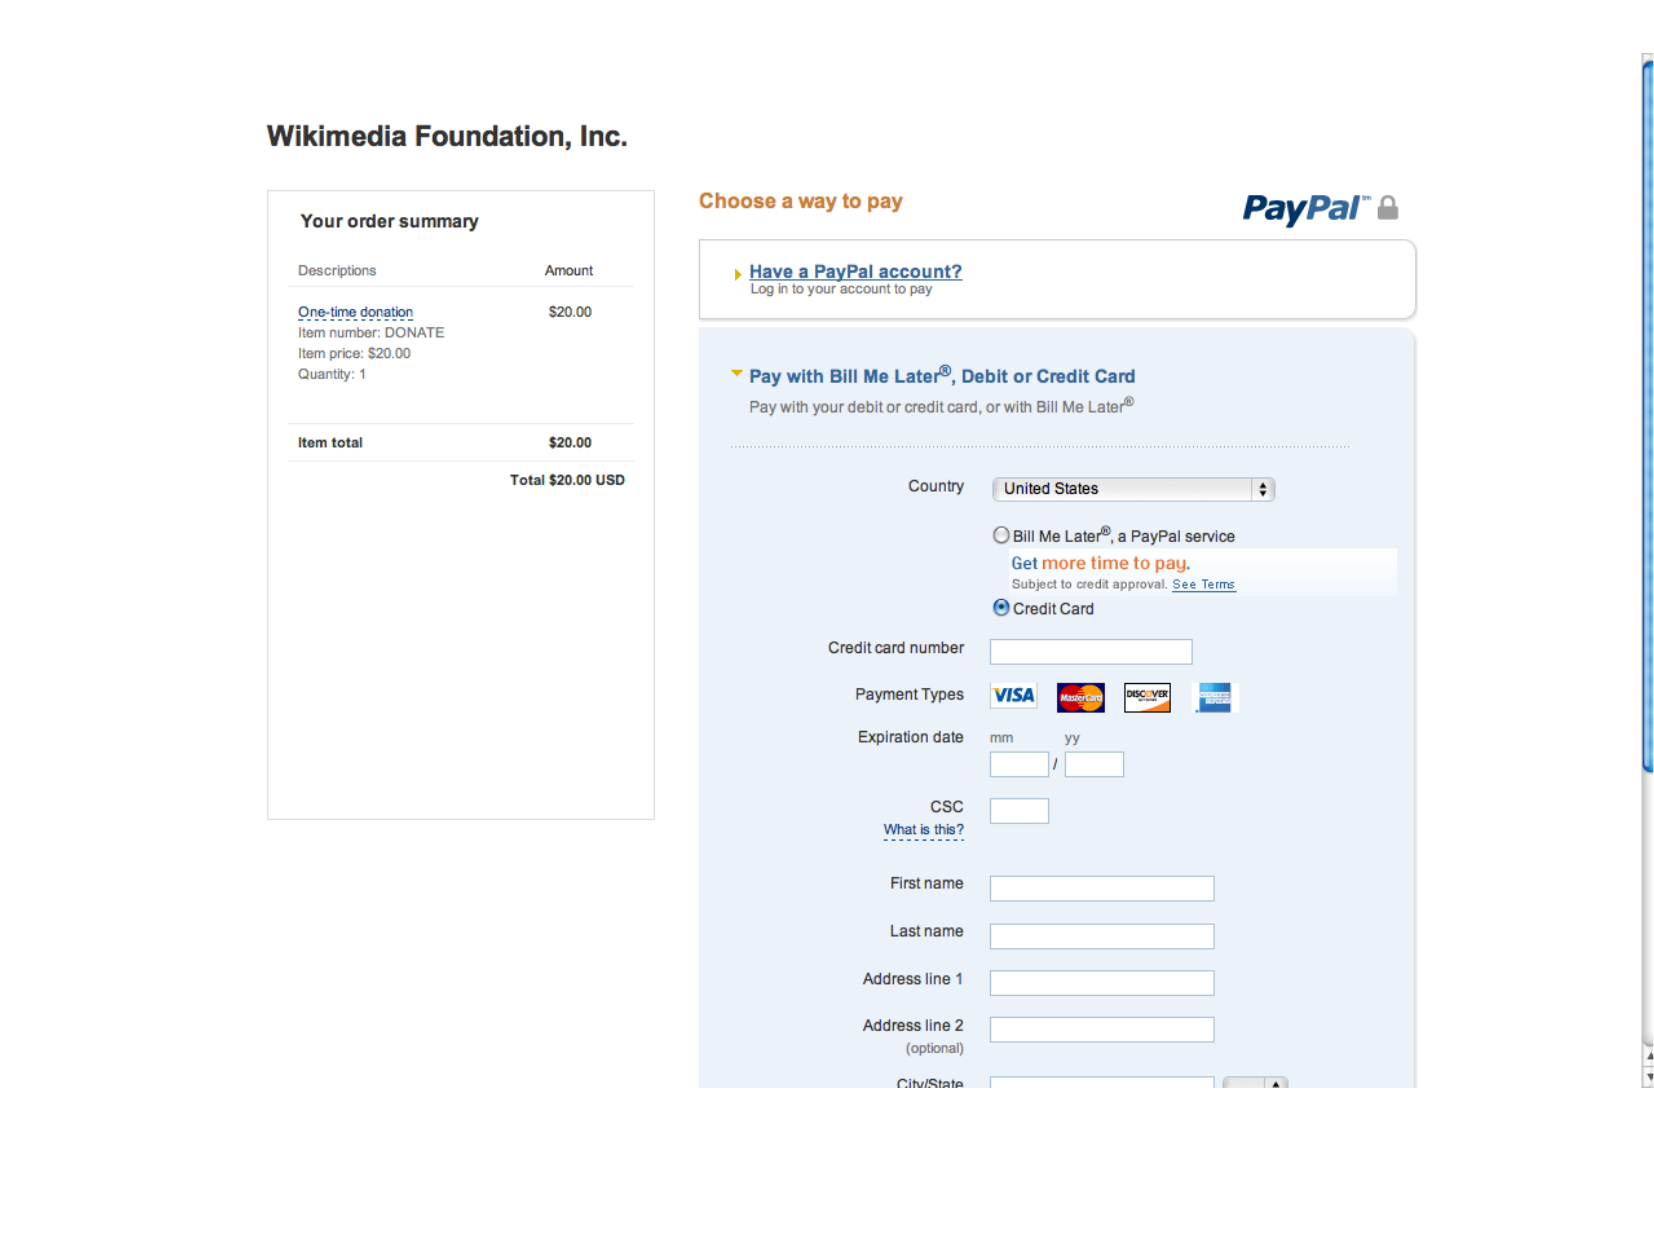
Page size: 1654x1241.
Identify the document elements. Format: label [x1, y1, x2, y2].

picture [6, 53, 1654, 1088]
